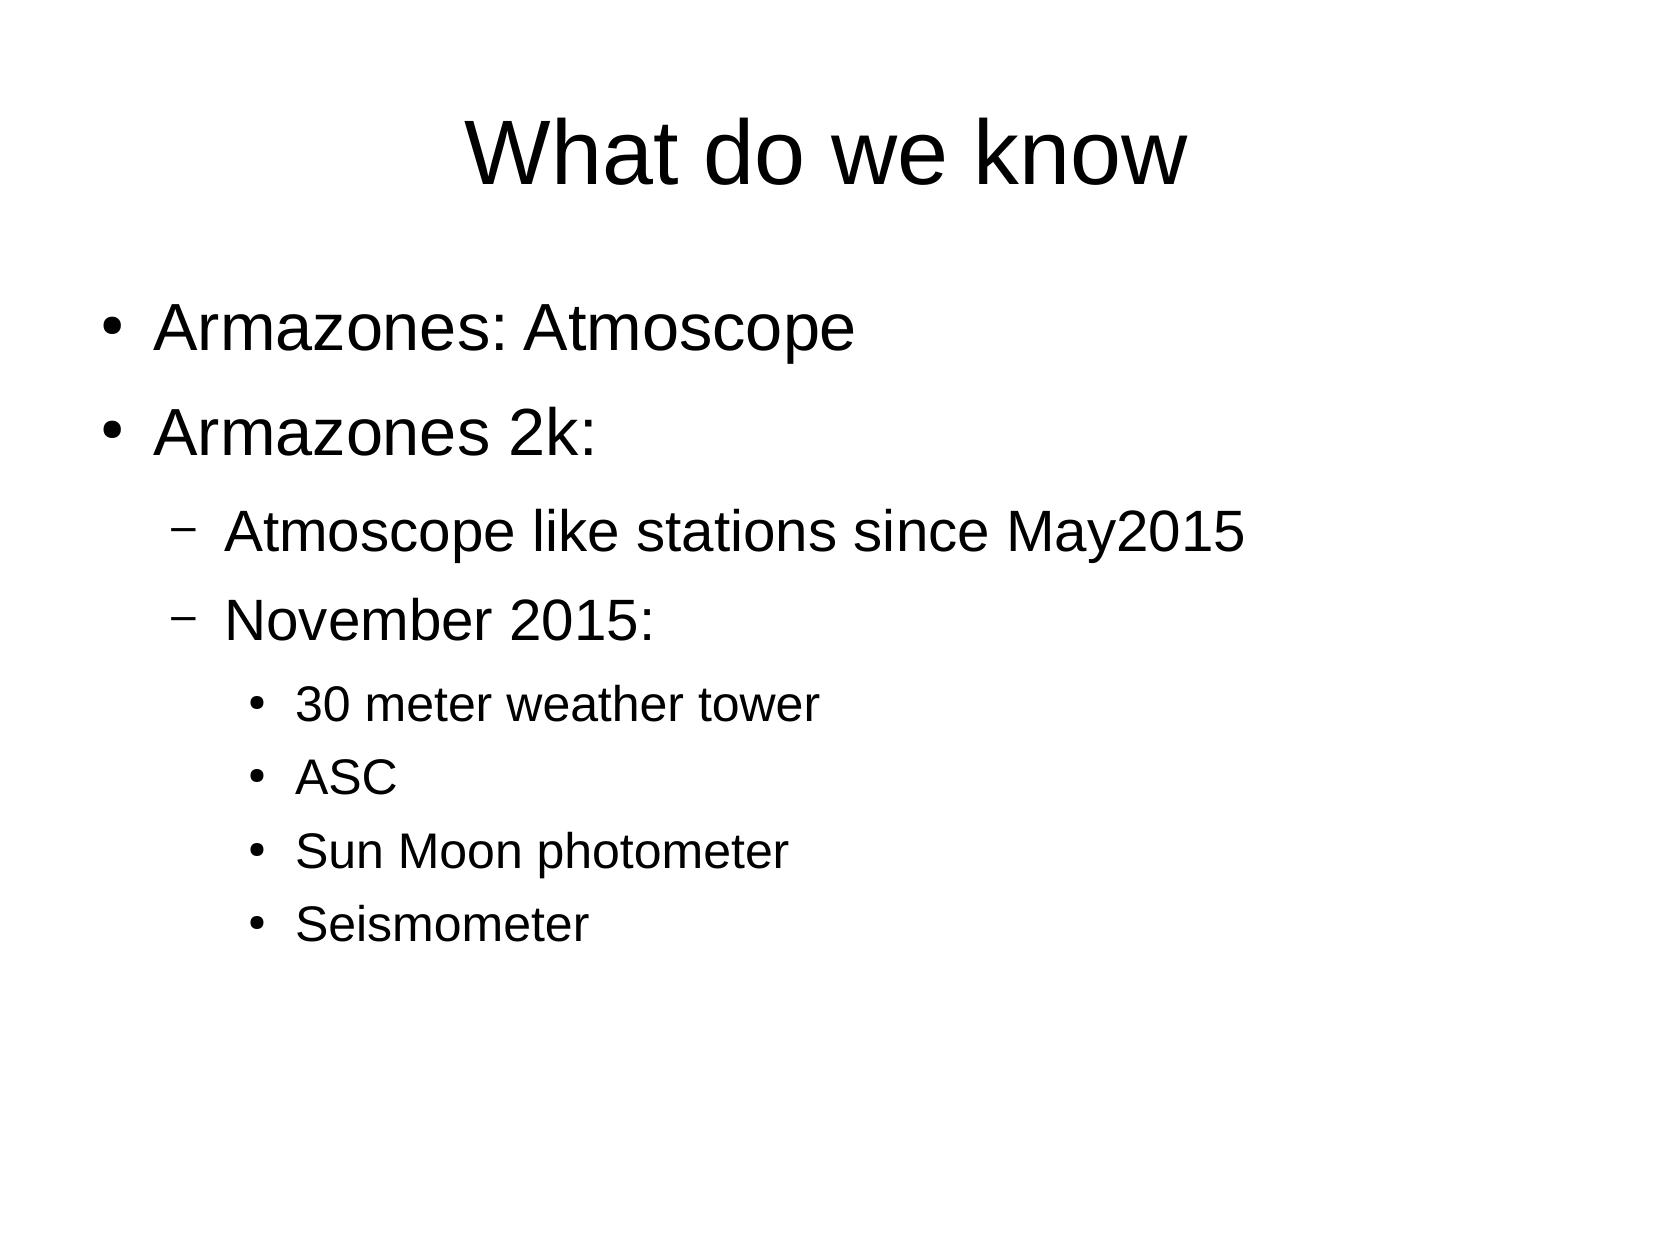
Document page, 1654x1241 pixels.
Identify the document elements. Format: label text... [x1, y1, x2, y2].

list Armazones: Atmoscope Armazones 2k: Atmoscope like stations since May2015 November 2015: 30 meter weather tower ASC Sun Moon photometer Seismometer [82, 290, 1571, 1010]
title What do we know [82, 49, 1571, 257]
